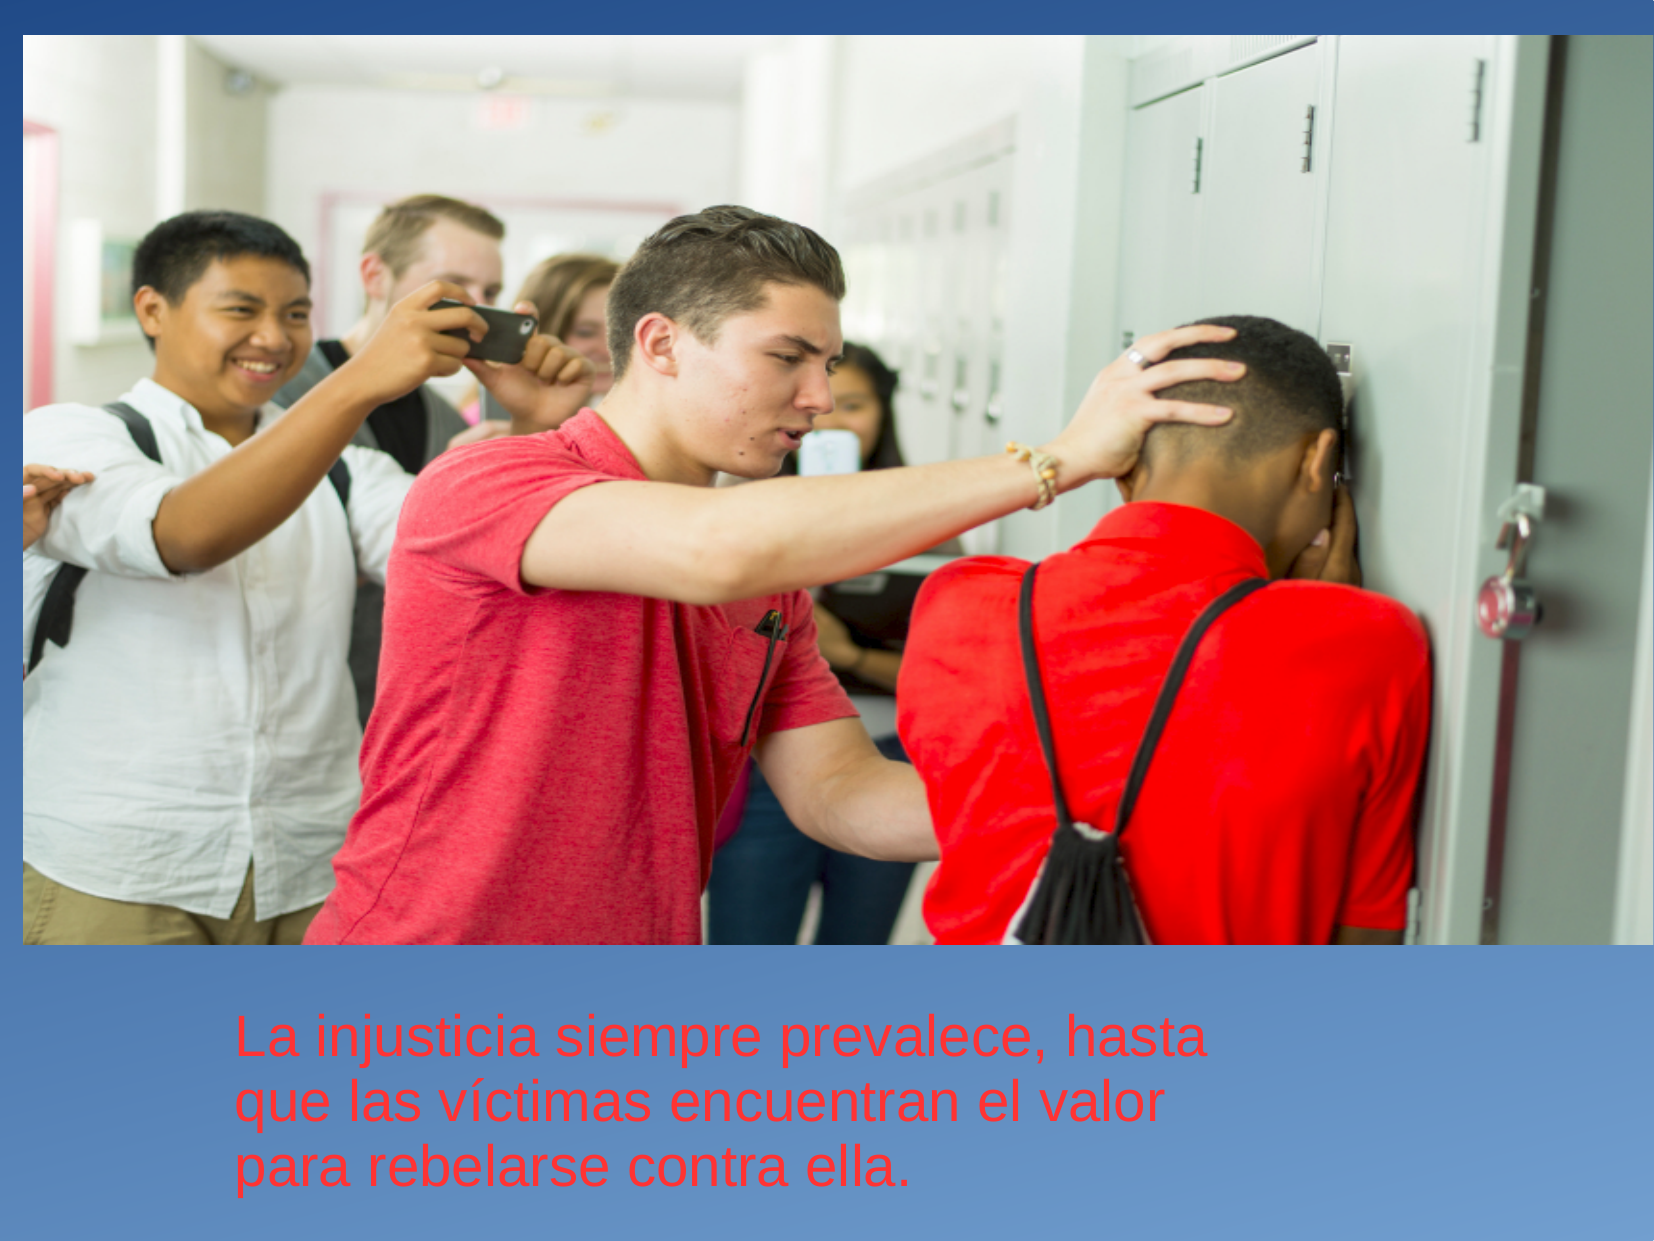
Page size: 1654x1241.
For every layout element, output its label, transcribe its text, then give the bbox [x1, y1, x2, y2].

text_box La injusticia siempre prevalece, hasta que las víctimas encuentran el valor para rebelarse contra ella. [219, 996, 1255, 1207]
picture [23, 35, 1654, 945]
